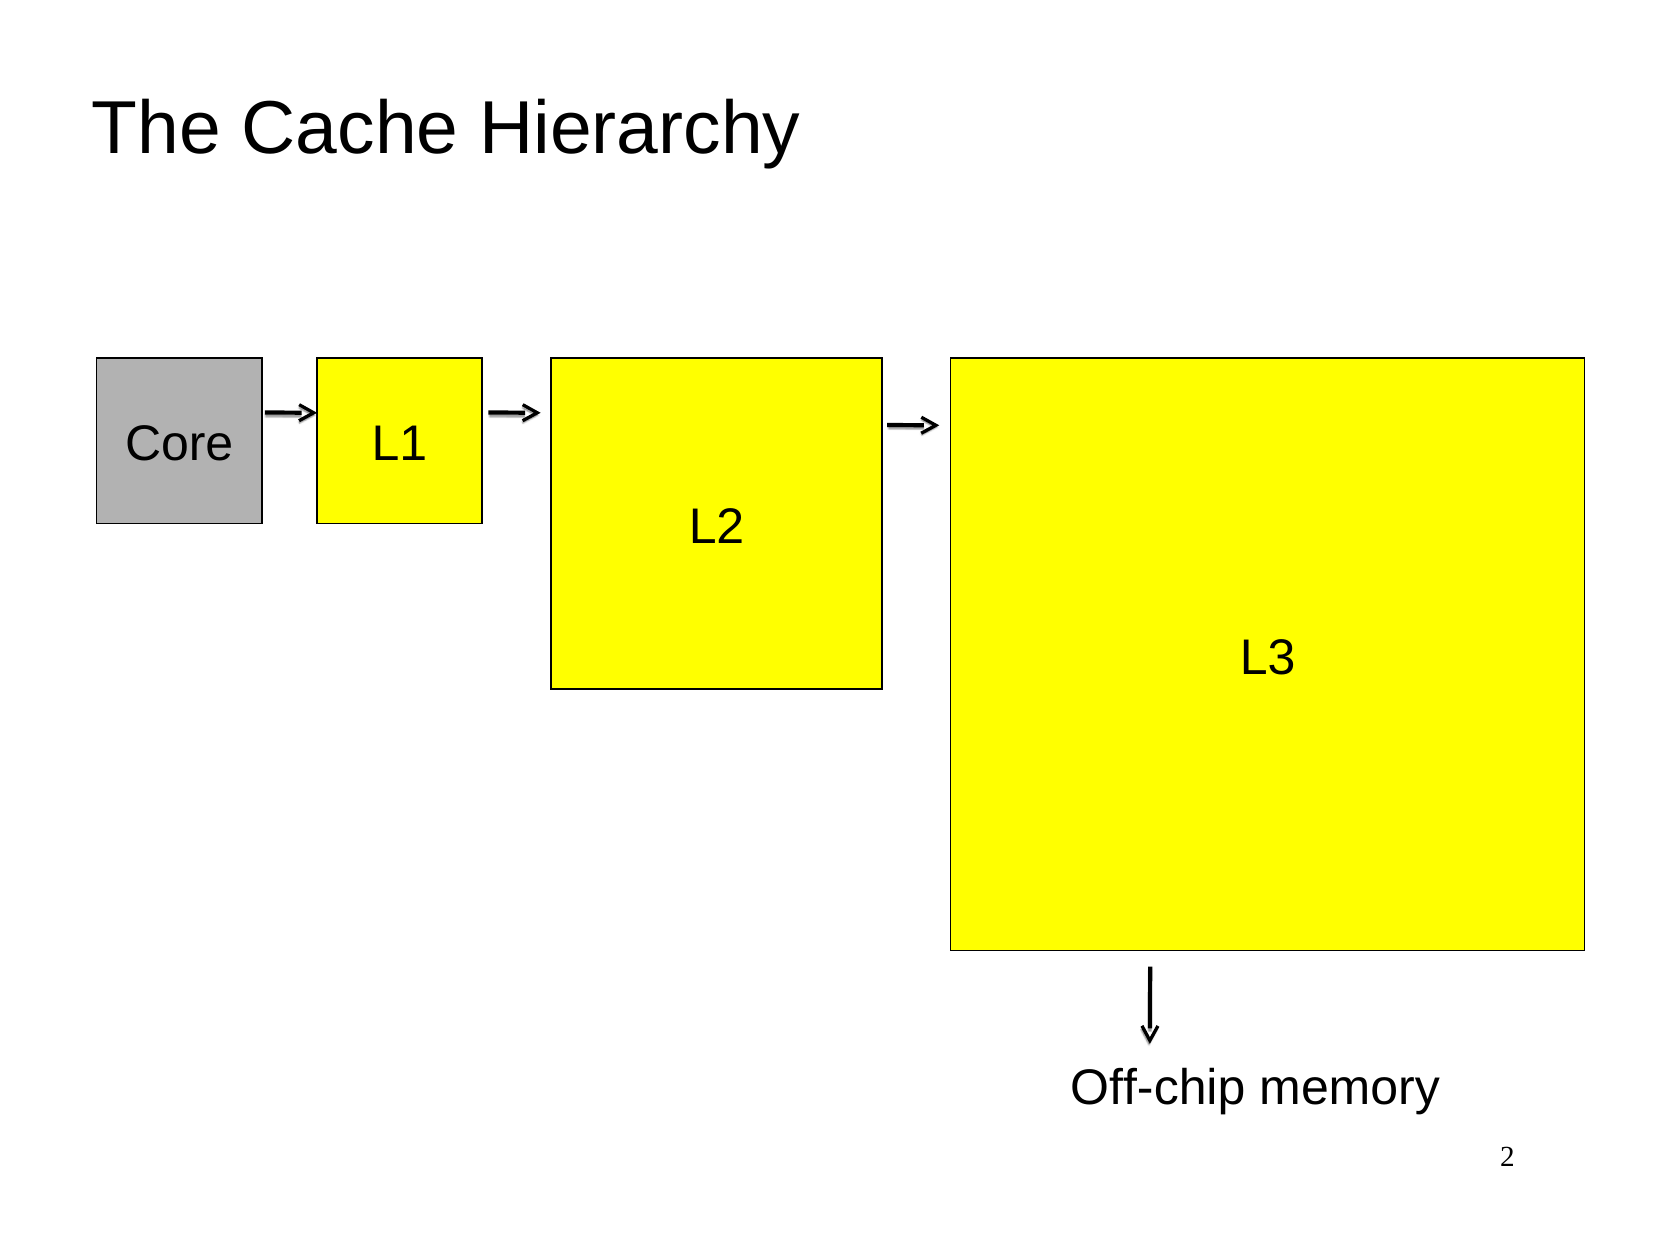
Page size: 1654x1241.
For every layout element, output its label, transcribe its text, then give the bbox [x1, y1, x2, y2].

text_box L3 [950, 358, 1585, 951]
text_box L1 [316, 358, 483, 524]
text_box Core [96, 358, 262, 524]
text_box Off-chip memory [1055, 1047, 1456, 1123]
text_box L2 [551, 358, 882, 689]
text_box <number> [1184, 1129, 1530, 1213]
text_box The Cache Hierarchy [77, 71, 816, 177]
